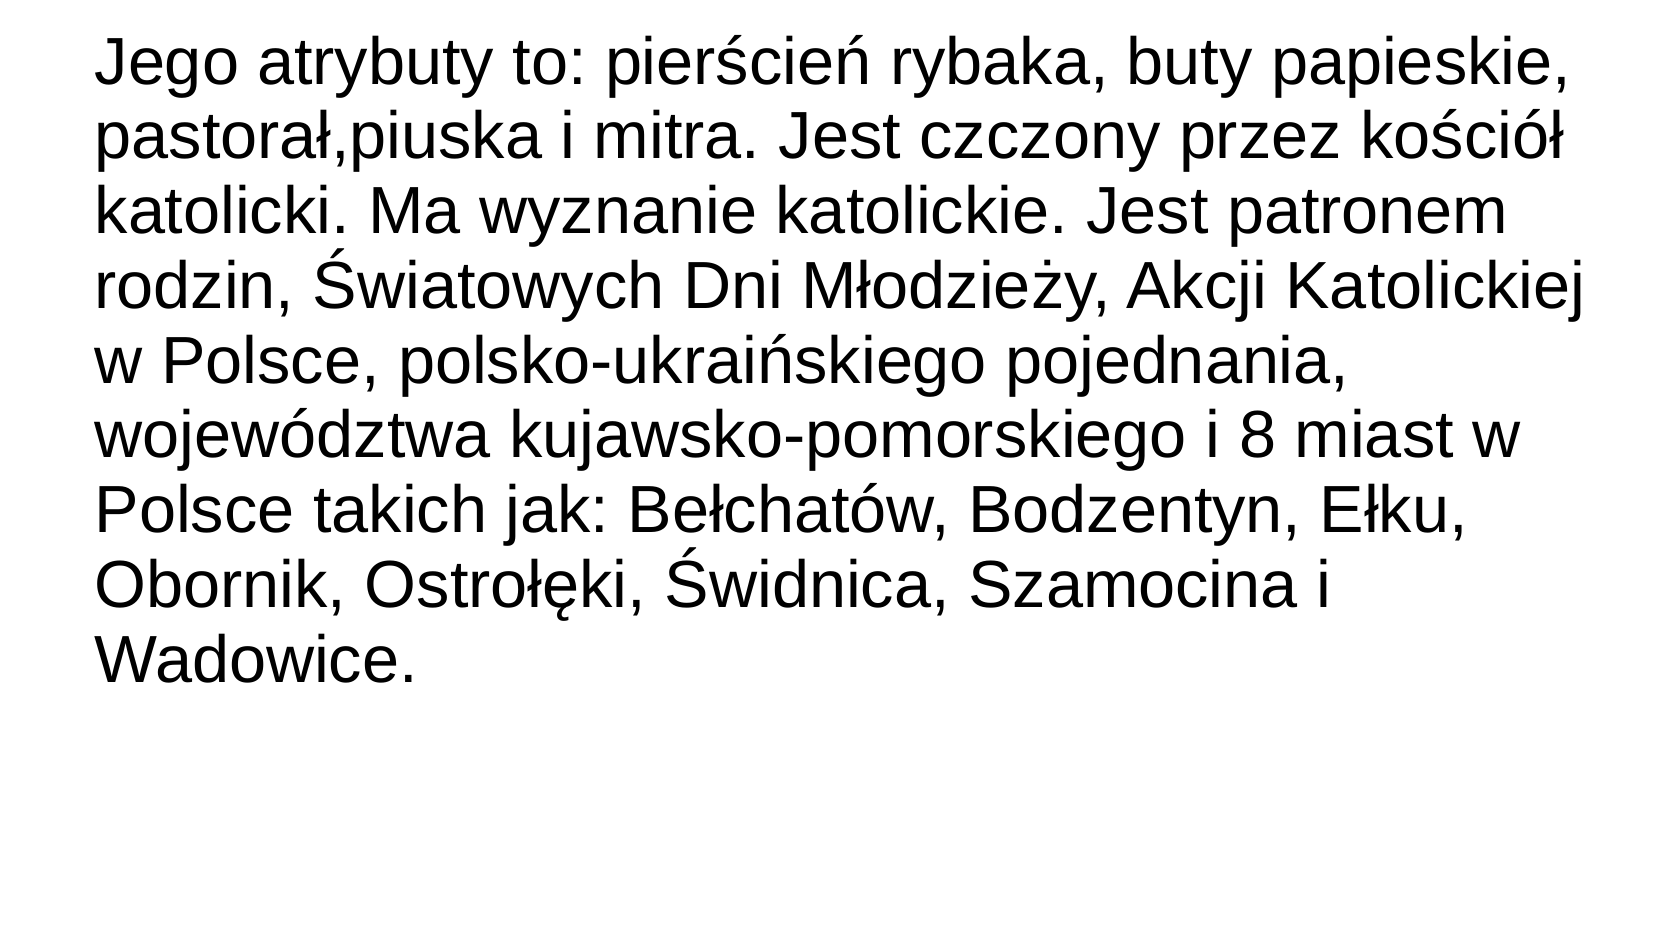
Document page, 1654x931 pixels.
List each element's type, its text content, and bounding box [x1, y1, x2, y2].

list Jego atrybuty to: pierścień rybaka, buty papieskie, pastorał,piuska i mitra. Jest czczony przez kościół katolicki. Ma wyznanie katolickie. Jest patronem rodzin, Światowych Dni Młodzieży, Akcji Katolickiej w Polsce, polsko-ukraińskiego pojednania, województwa kujawsko-pomorskiego i 8 miast w Polsce takich jak: Bełchatów, Bodzentyn, Ełku, Obornik, Ostrołęki, Świdnica, Szamocina i Wadowice. [23, 23, 1630, 910]
